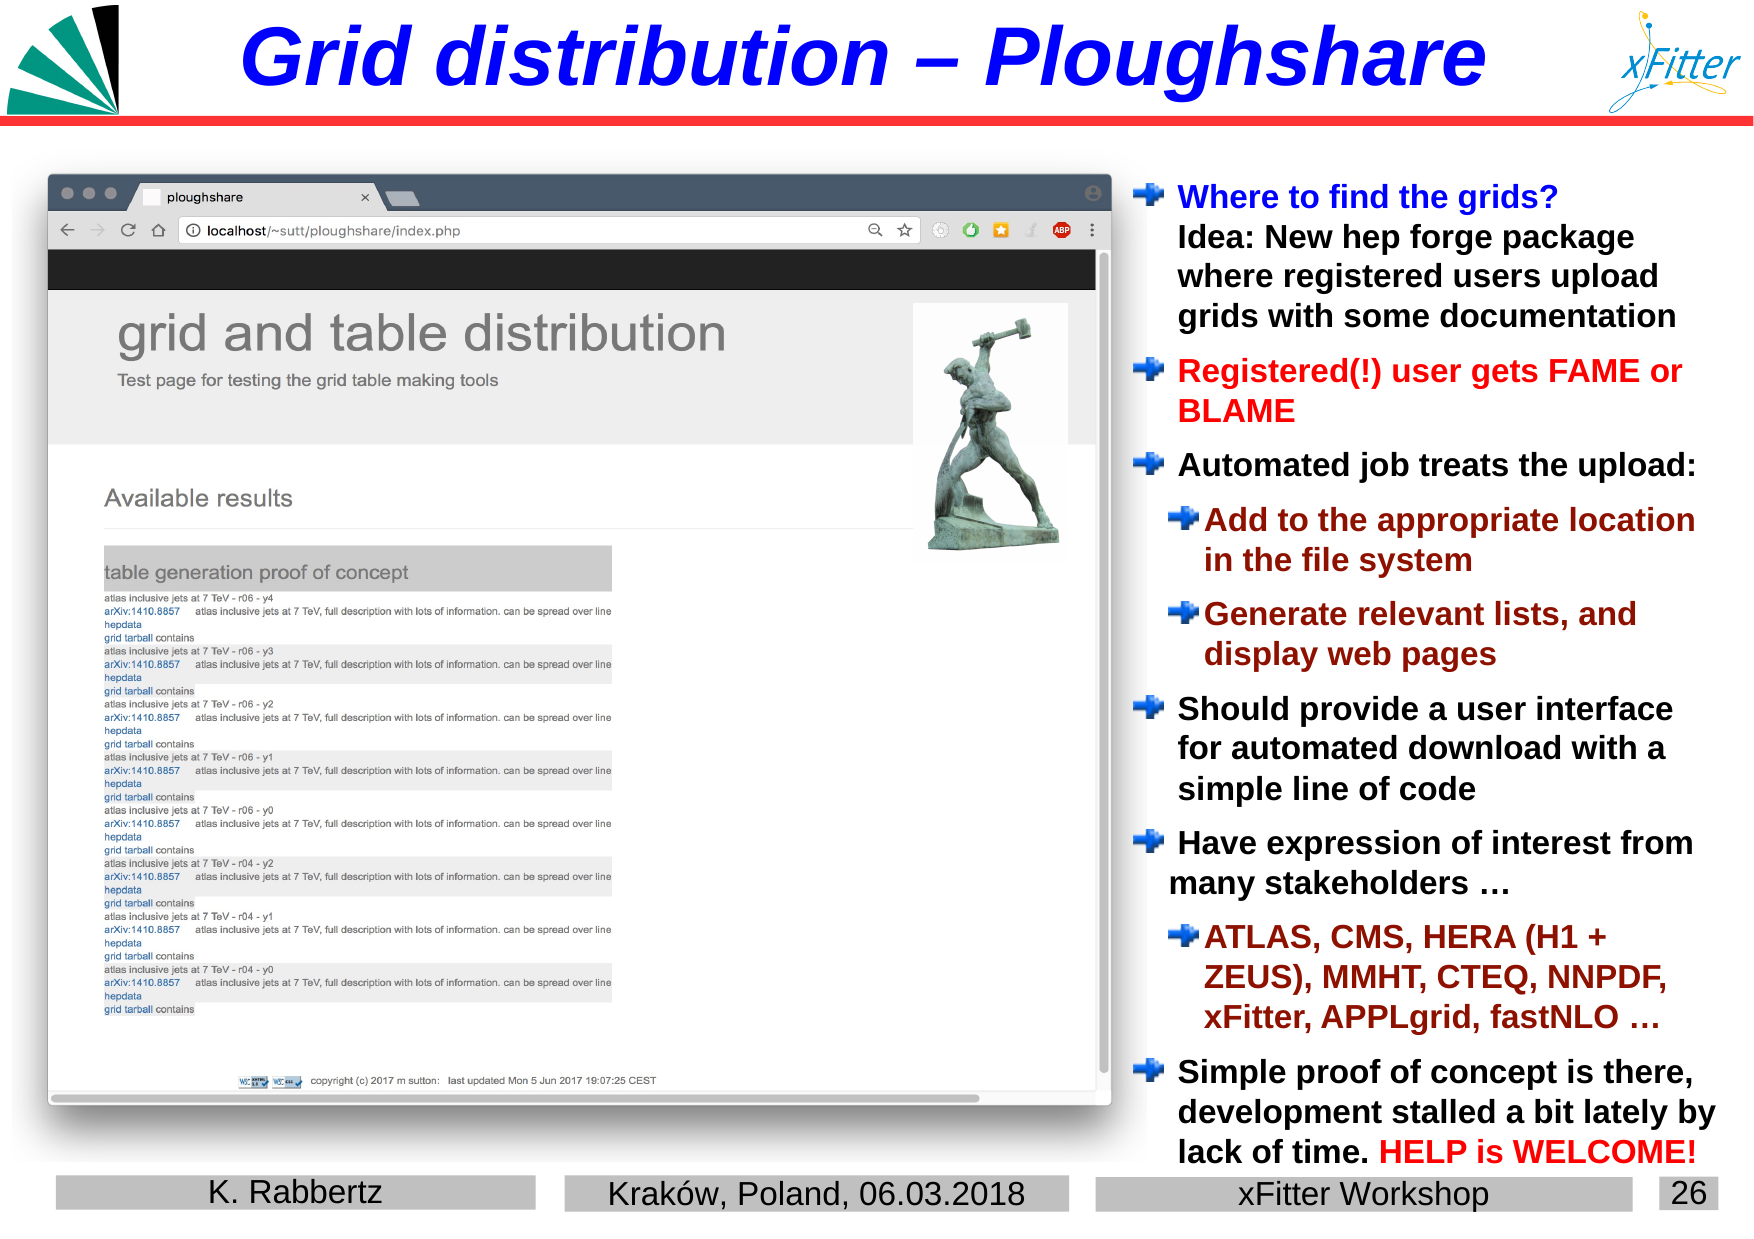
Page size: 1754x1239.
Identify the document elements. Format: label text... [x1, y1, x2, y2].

text_box Where to find the grids? Idea: New hep forge package where registered users upload grids with some documentation Registered(!) user gets FAME or BLAME Automated job treats the upload: Add to the appropriate location in the file system Generate relevant lists, and display web pages Should provide a user interface for automated download with a simple line of code Have expression of interest from many stakeholders … ATLAS, CMS, HERA (H1 + ZEUS), MMHT, CTEQ, NNPDF, xFitter, APPLgrid, fastNLO … Simple proof of concept is there, development stalled a bit lately by lack of time. HELP is WELCOME! [1133, 174, 1718, 1239]
picture [1609, 11, 1741, 113]
picture [1168, 506, 1199, 530]
picture [1168, 601, 1199, 624]
picture [7, 5, 119, 116]
title Grid distribution – Ploughshare [123, 0, 1606, 114]
picture [11, 141, 1164, 1162]
picture [1168, 924, 1199, 947]
